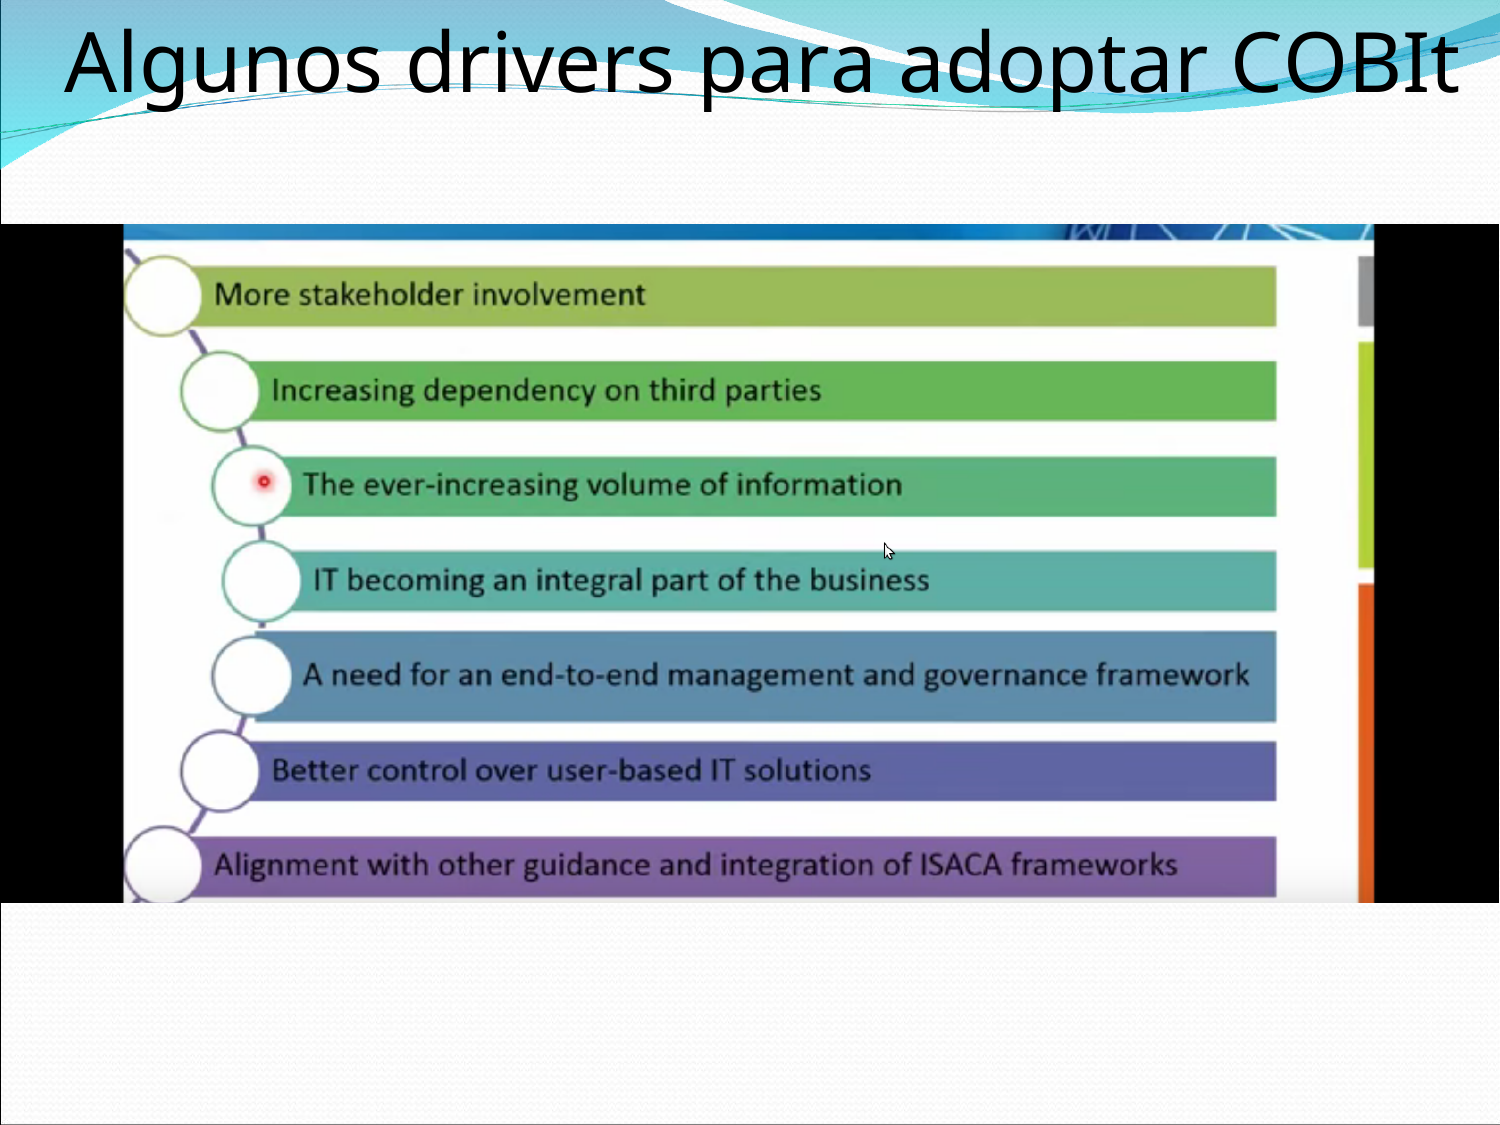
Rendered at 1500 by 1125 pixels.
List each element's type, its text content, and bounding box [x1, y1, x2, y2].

picture [0, 0, 665, 140]
picture [0, 141, 1500, 1125]
text_box Algunos drivers para adoptar COBIt [50, 1, 1500, 214]
